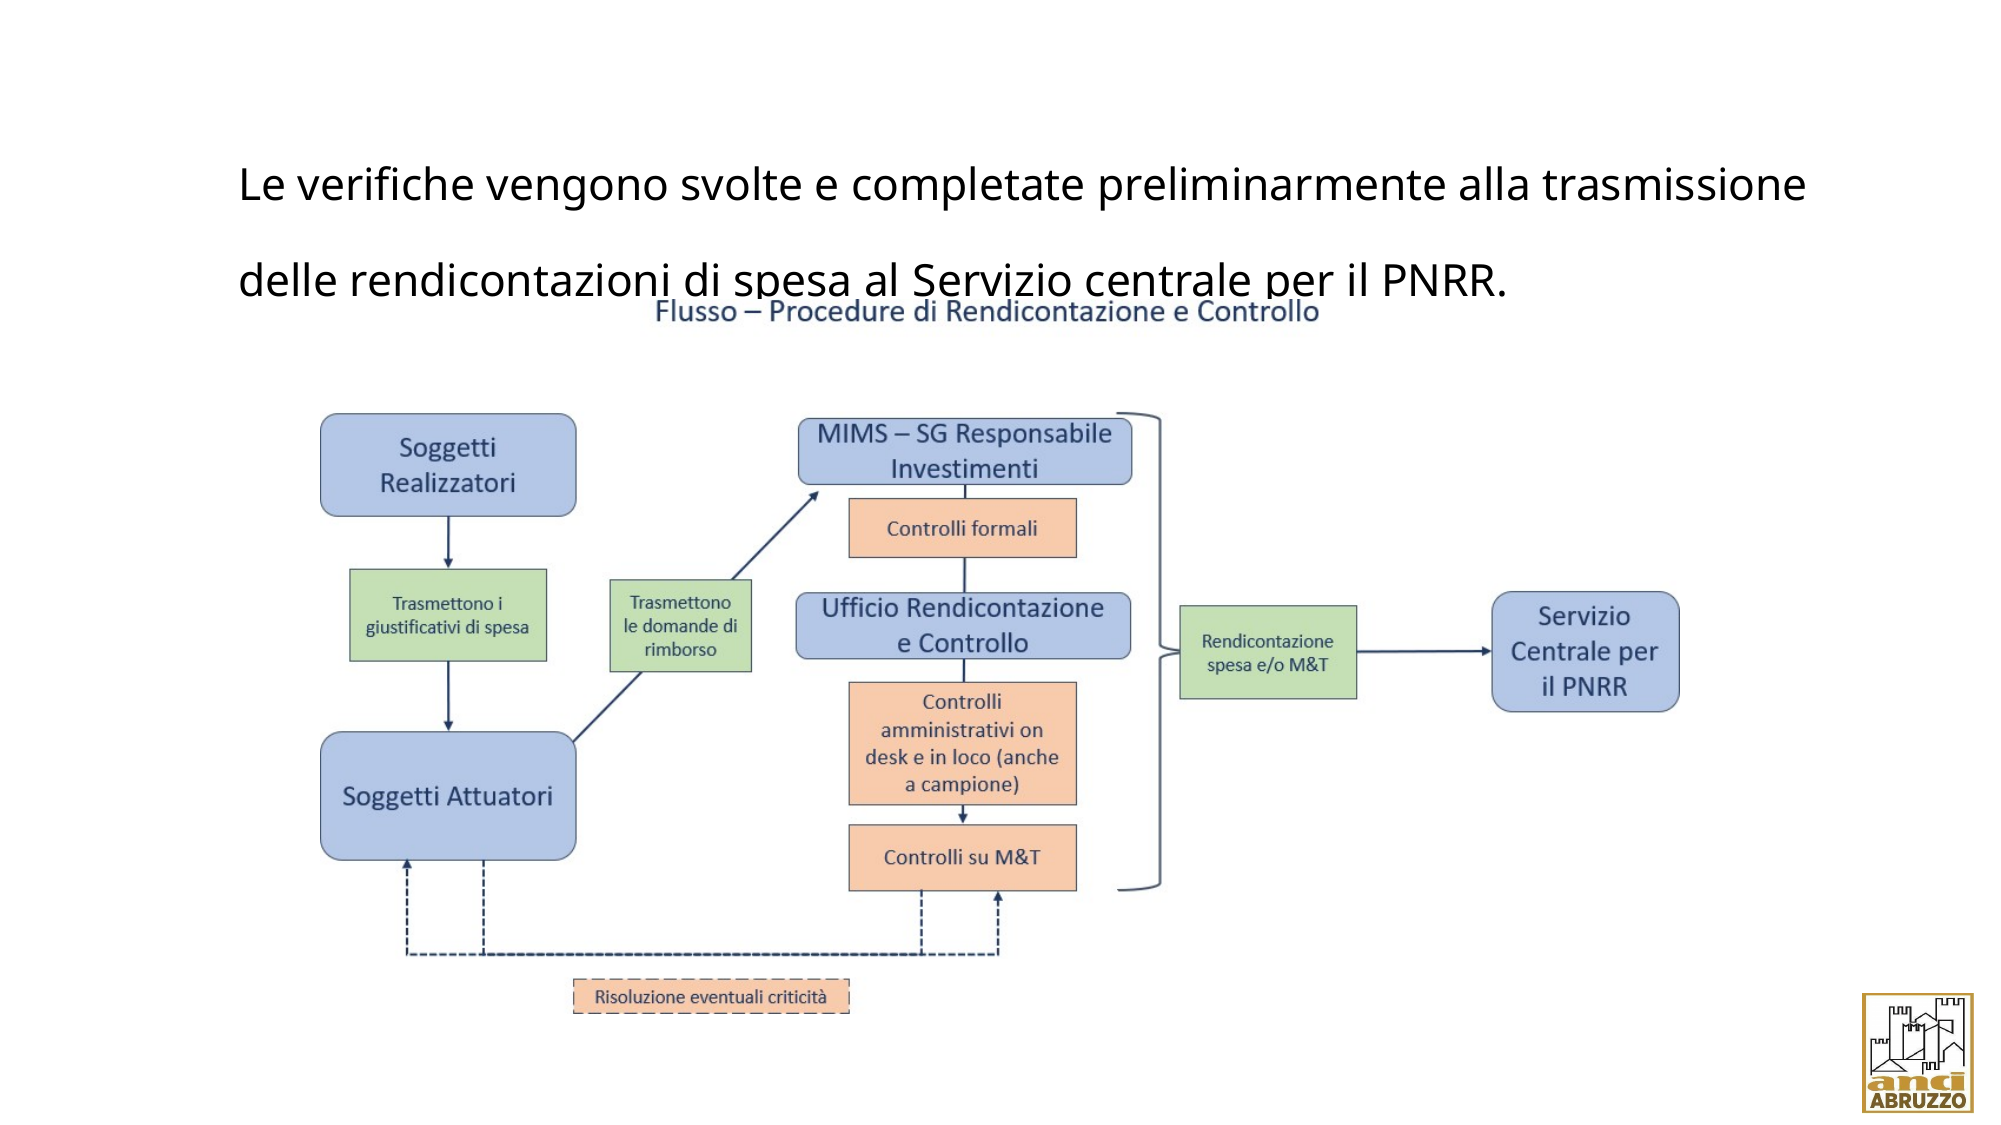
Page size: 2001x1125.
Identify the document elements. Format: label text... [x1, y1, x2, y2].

title Le verifiche vengono svolte e completate preliminarmente alla trasmissione delle rendicontazioni di spesa al Servizio centrale per il PNRR. [212, 60, 1863, 359]
picture [320, 299, 1680, 1014]
